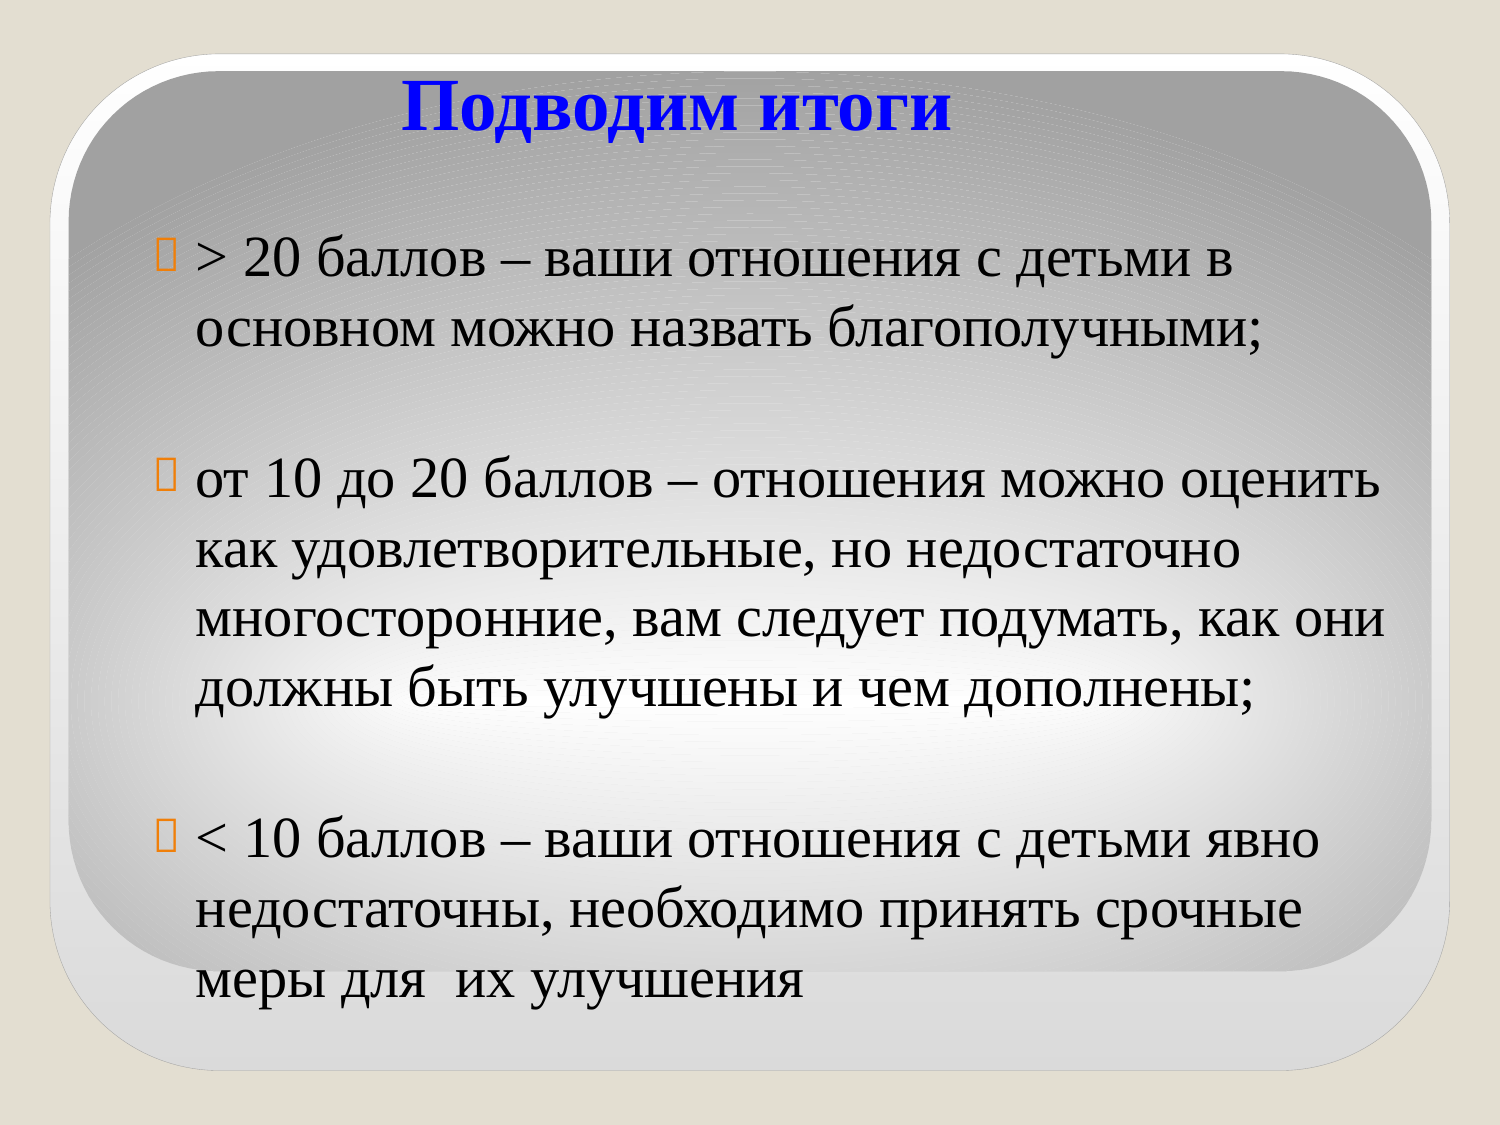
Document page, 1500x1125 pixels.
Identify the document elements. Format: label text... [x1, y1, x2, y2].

list > 20 баллов – ваши отношения с детьми в основном можно назвать благополучными; от 10 до 20 баллов – отношения можно оценить как удовлетворительные, но недостаточно многосторонние, вам следует подумать, как они должны быть улучшены и чем дополнены; < 10 баллов – ваши отношения с детьми явно недостаточны, необходимо принять срочные меры для их улучшения [137, 210, 1451, 1000]
title Подводим итоги [75, 40, 1451, 200]
